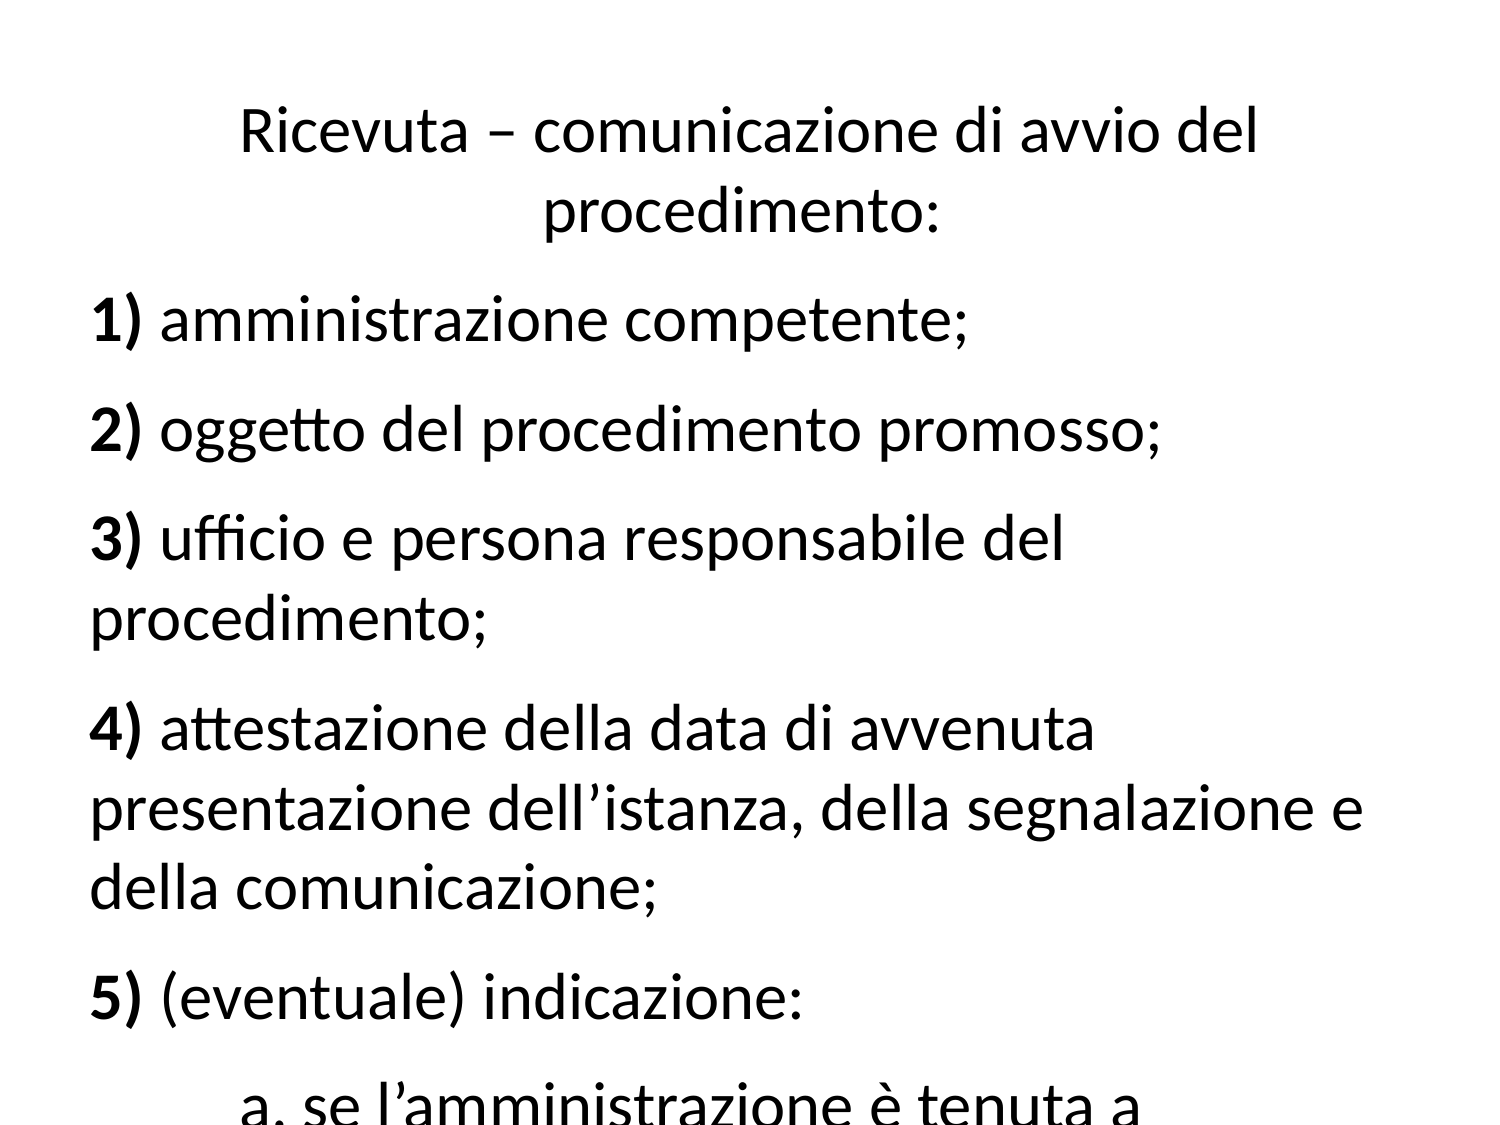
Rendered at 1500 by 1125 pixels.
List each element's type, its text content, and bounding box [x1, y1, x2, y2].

list Ricevuta – comunicazione di avvio del procedimento: 1) amministrazione competente; 2) oggetto del procedimento promosso; 3) ufficio e persona responsabile del procedimento; 4) attestazione della data di avvenuta presentazione dell’istanza, della segnalazione e della comunicazione; 5) (eventuale) indicazione: a. se l’amministrazione è tenuta a rispondere e in che termini e i rimedi esperibili in caso di inerzia dell'amministrazione; b. se e in che termini il silenzio dell’amministrazione equivale ad accoglimento dell’istanza; 6) ufficio in cui si può prendere visione degli atti; 7) (eventuali) modalità per esercitare in via telematica i diritti di partecipazione di cui all’art. 10 della L. 241/1990 (ex art. 41 D.Lgs. 82/2005) [75, 78, 1425, 1083]
